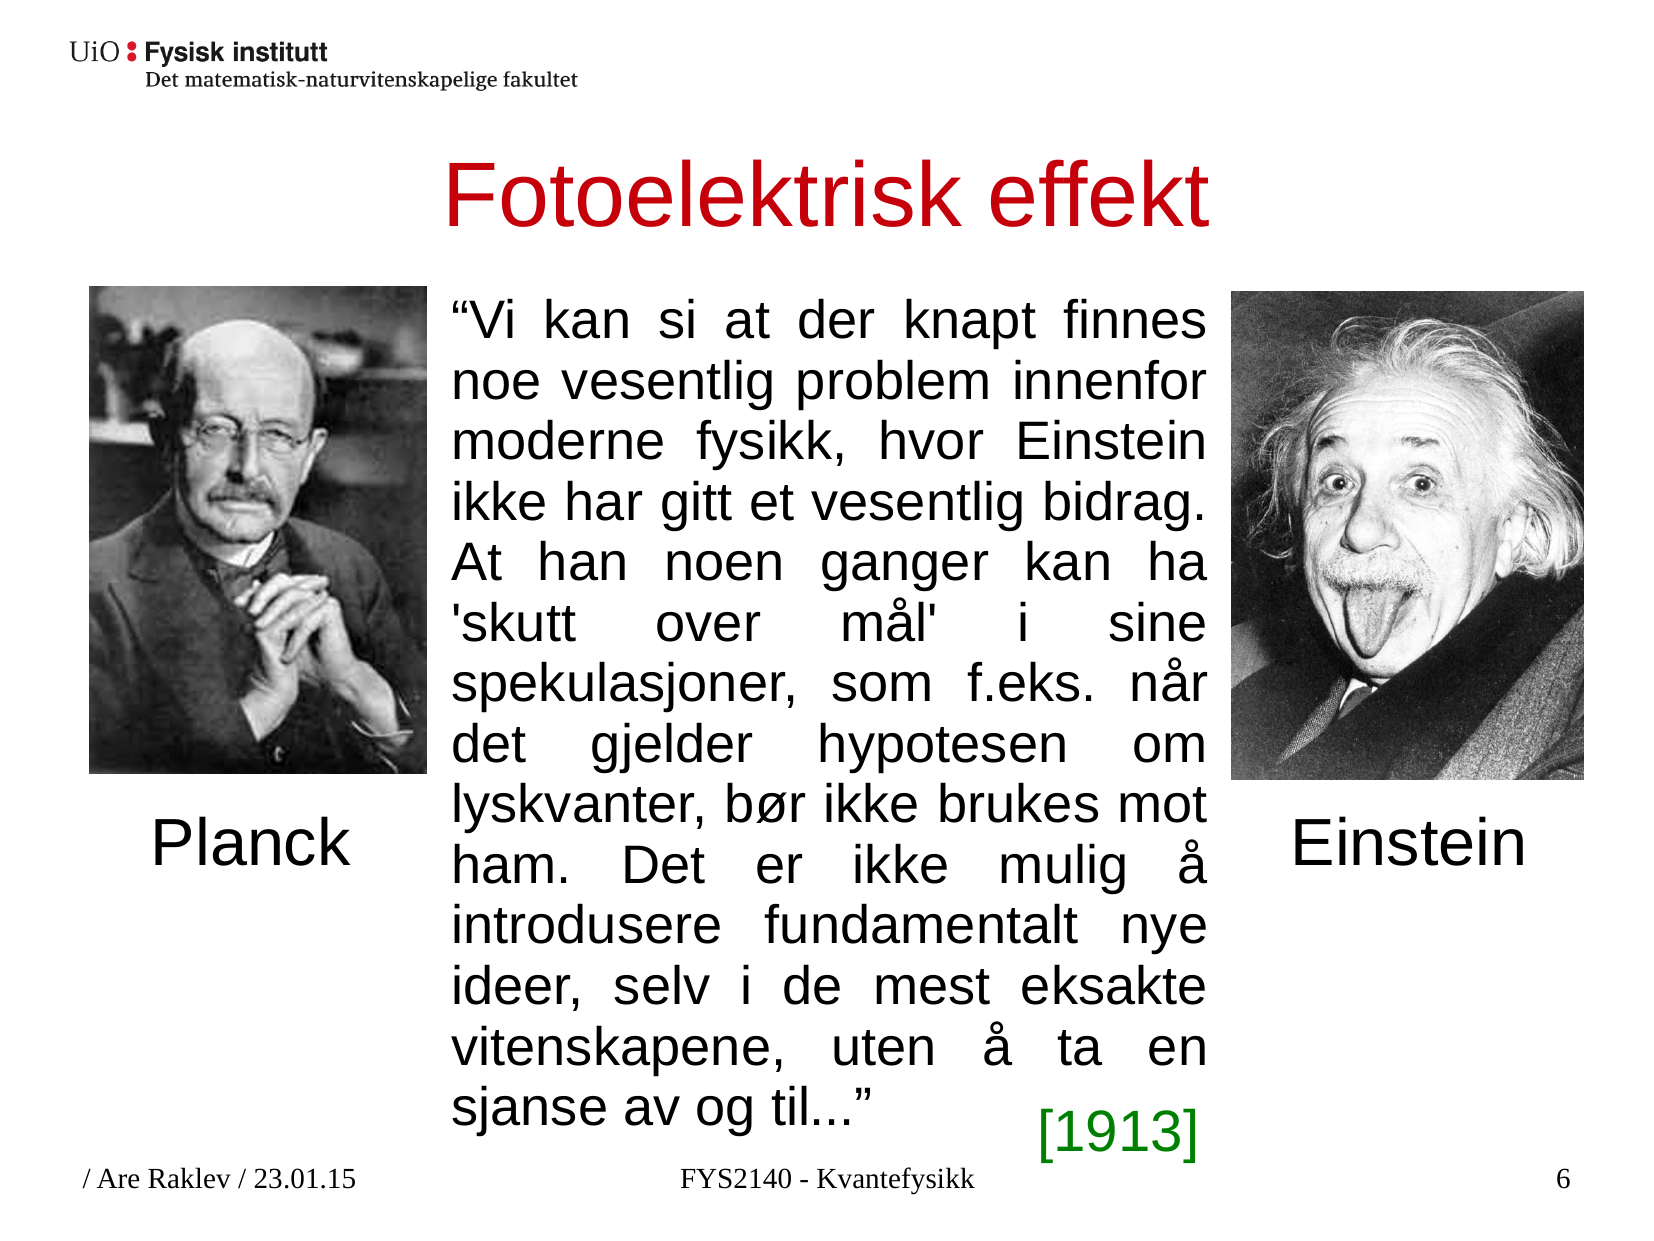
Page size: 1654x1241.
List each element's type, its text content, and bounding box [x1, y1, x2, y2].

picture [68, 37, 581, 93]
title Fotoelektrisk effekt [82, 90, 1571, 298]
text_box Einstein [1275, 797, 1543, 887]
text_box “Vi kan si at der knapt finnes noe vesentlig problem innenfor moderne fysikk, hvor Einstein ikke har gitt et vesentlig bidrag. At han noen ganger kan ha 'skutt over mål' i sine spekulasjoner, som f.eks. når det gjelder hypotesen om lyskvanter, bør ikke brukes mot ham. Det er ikke mulig å introdusere fundamentalt nye ideer, selv i de mest eksakte vitenskapene, uten å ta en sjanse av og til...” [436, 282, 1224, 1145]
text_box [1913] [1022, 1091, 1268, 1172]
picture [1231, 291, 1584, 780]
text_box Planck [136, 797, 366, 887]
picture [89, 286, 427, 774]
